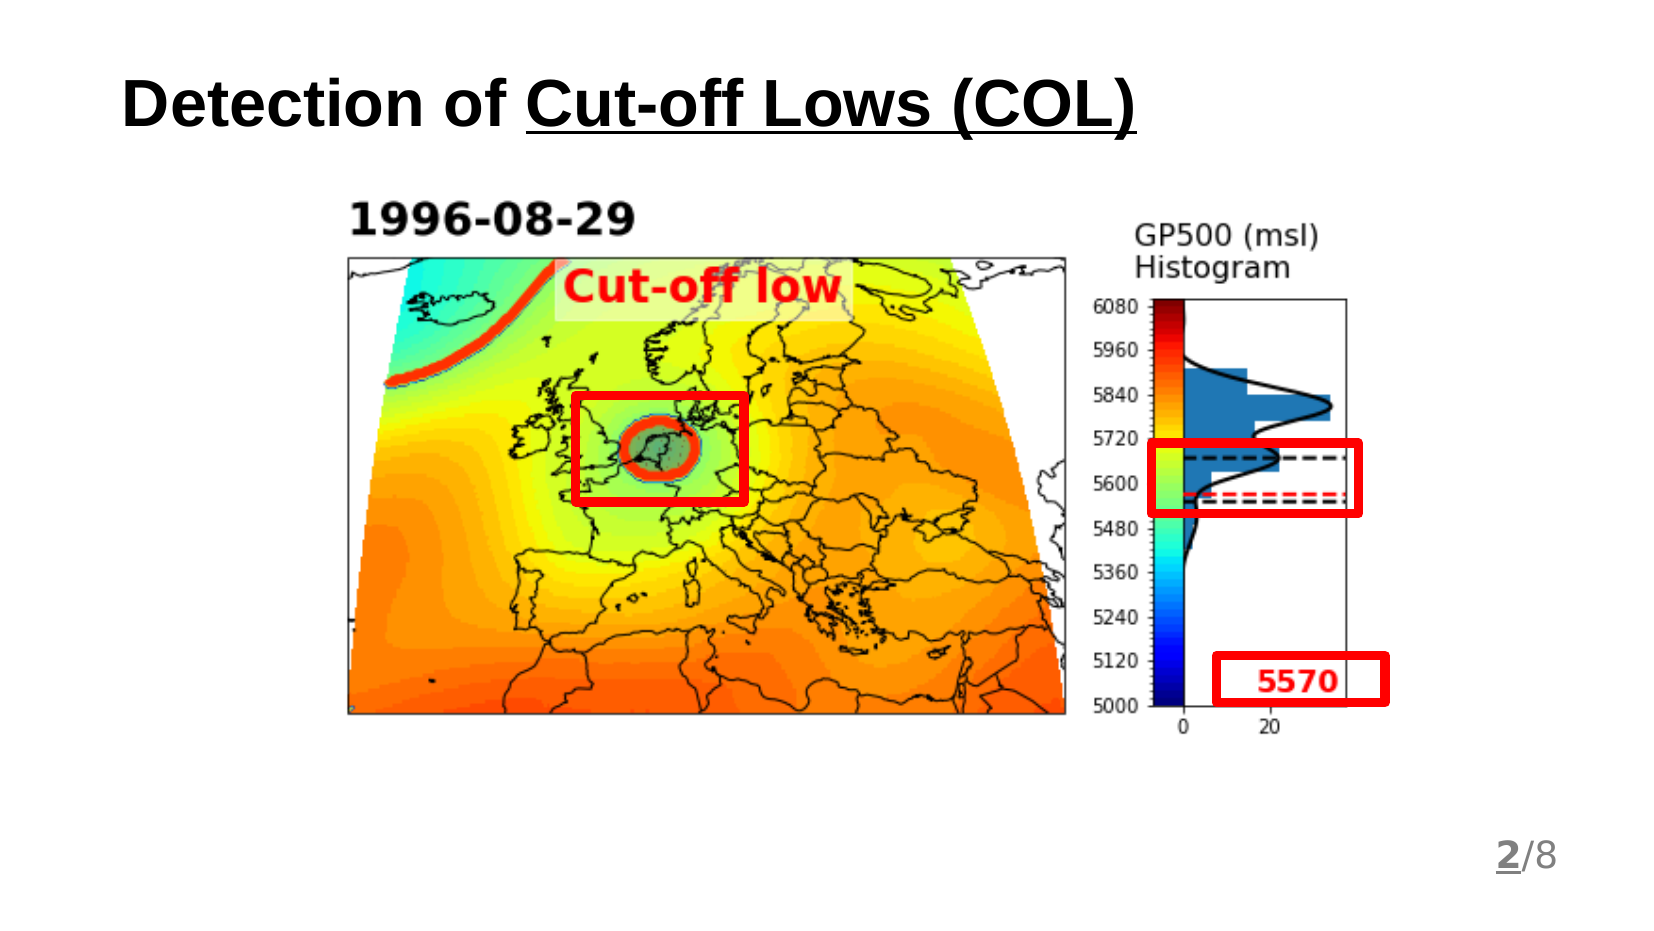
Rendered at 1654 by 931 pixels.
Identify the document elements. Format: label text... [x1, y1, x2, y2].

picture [1221, 660, 1359, 698]
text_box 2/8 [1480, 826, 1595, 897]
picture [295, 186, 1359, 744]
picture [1156, 448, 1354, 509]
text_box Detection of Cut-off Lows (COL) [107, 59, 1270, 186]
